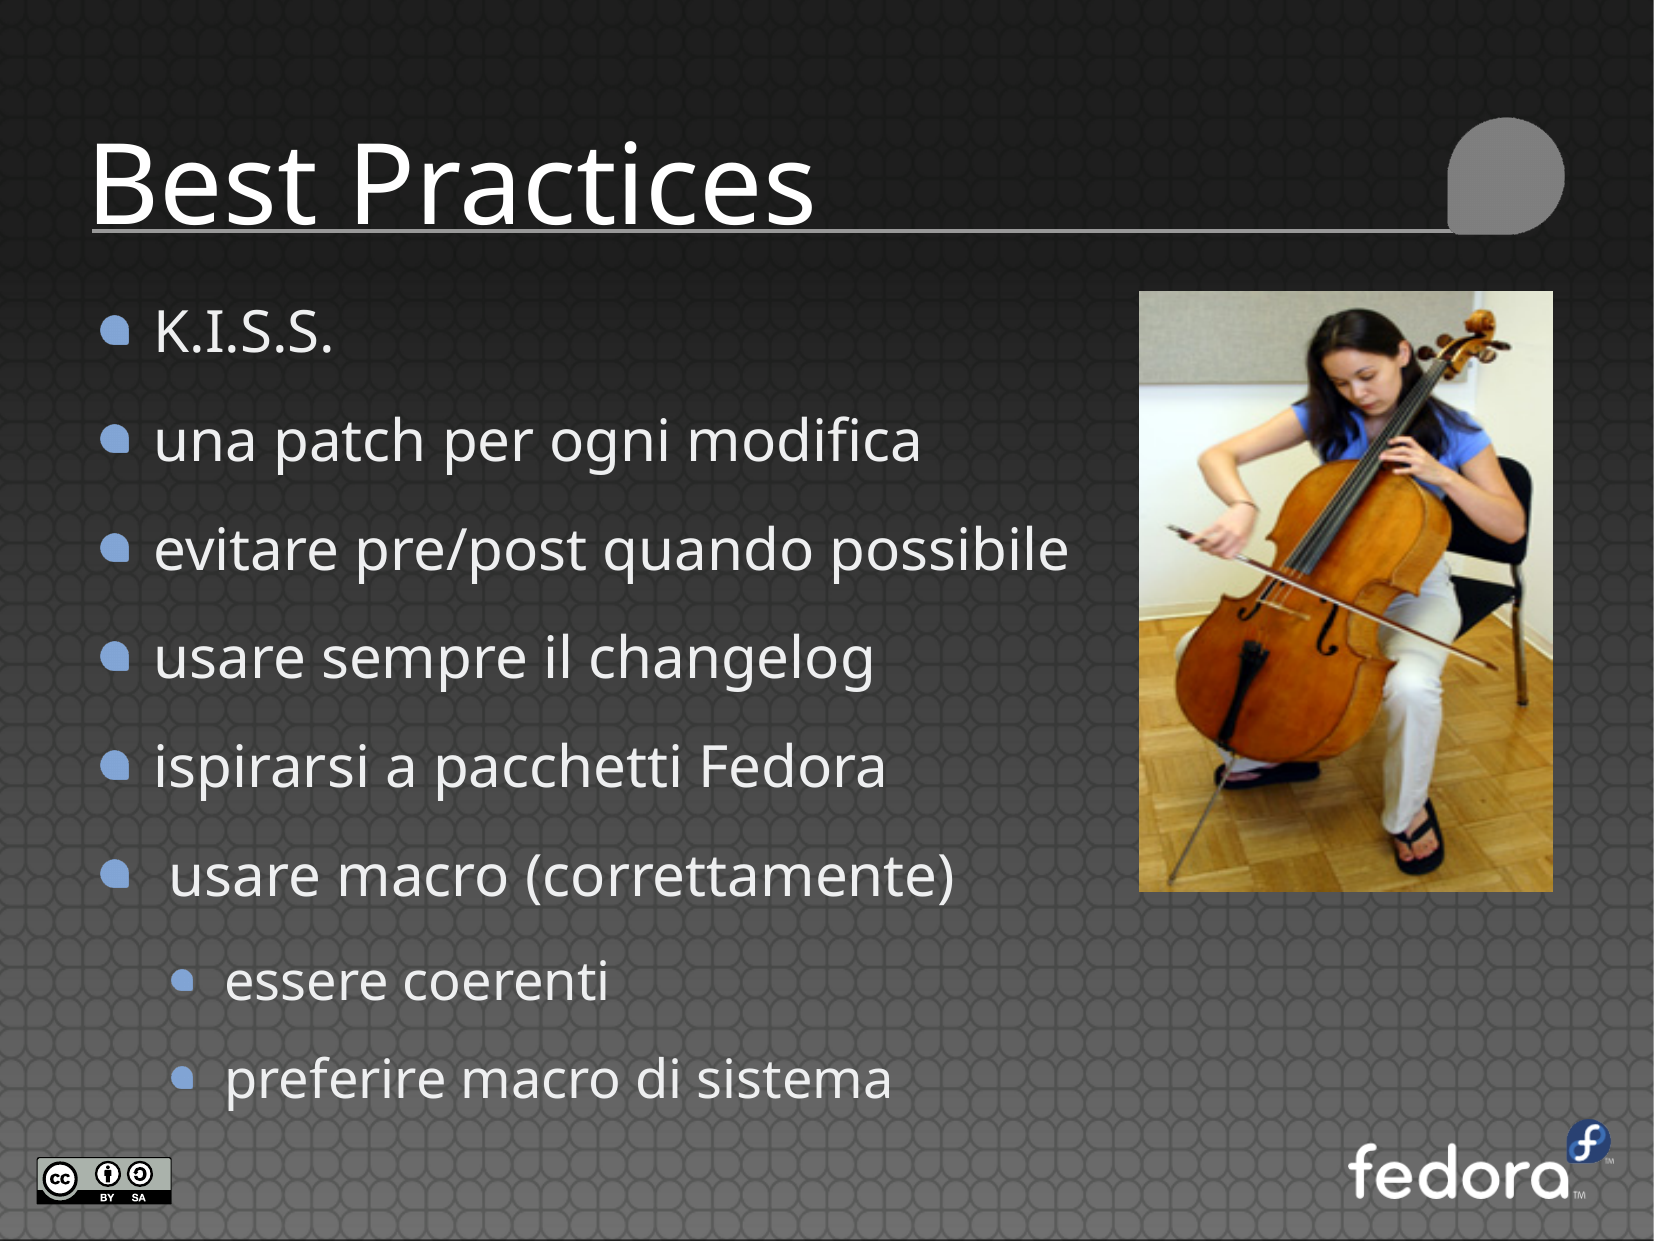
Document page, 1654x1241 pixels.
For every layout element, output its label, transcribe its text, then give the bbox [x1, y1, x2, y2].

title Best Practices [86, 110, 1576, 251]
picture [0, 0, 1654, 1241]
list K.I.S.S. una patch per ogni modifica evitare pre/post quando possibile usare sempre il changelog ispirarsi a pacchetti Fedora usare macro (correttamente) essere coerenti preferire macro di sistema [82, 290, 1093, 1109]
